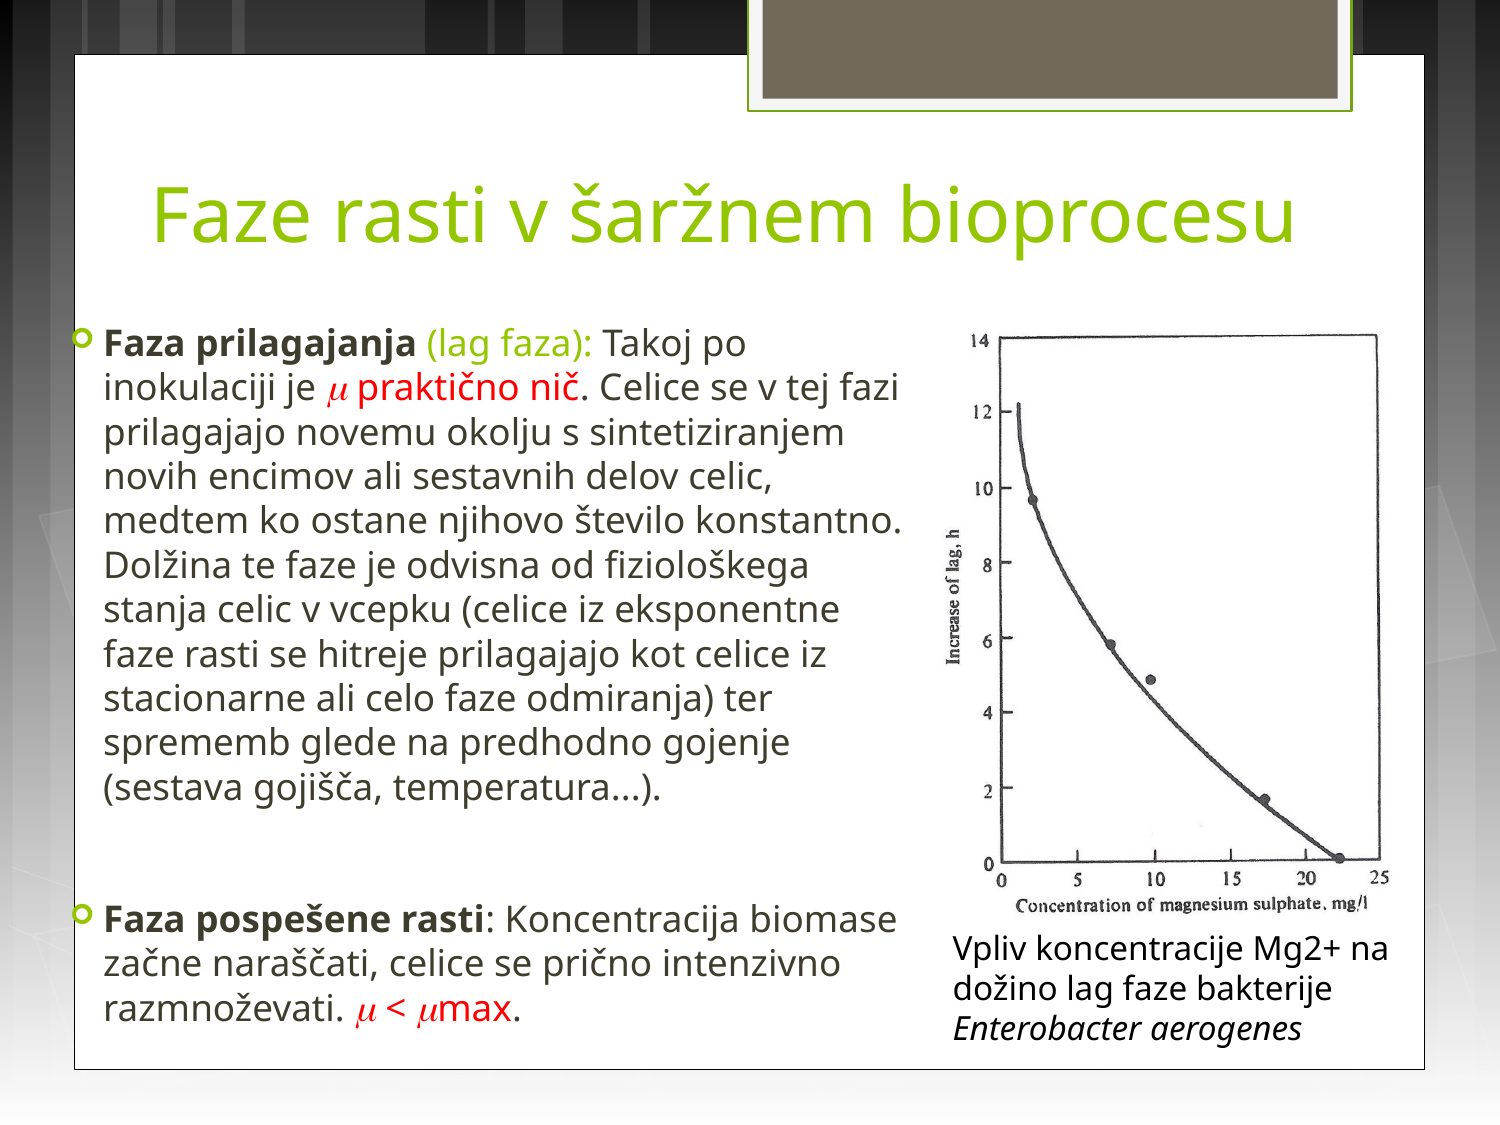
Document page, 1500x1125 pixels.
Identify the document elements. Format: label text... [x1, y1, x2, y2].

picture [932, 317, 1403, 920]
list Faza prilagajanja (lag faza): Takoj po inokulaciji je  praktično nič. Celice se v tej fazi prilagajajo novemu okolju s sintetiziranjem novih encimov ali sestavnih delov celic, medtem ko ostane njihovo število konstantno. Dolžina te faze je odvisna od fiziološkega stanja celic v vcepku (celice iz eksponentne faze rasti se hitreje prilagajajo kot celice iz stacionarne ali celo faze odmiranja) ter sprememb glede na predhodno gojenje (sestava gojišča, temperatura...). Faza pospešene rasti: Koncentracija biomase začne naraščati, celice se prično intenzivno razmnoževati.  < max. [46, 312, 933, 1057]
text_box Vpliv koncentracije Mg2+ na dožino lag faze bakterije Enterobacter aerogenes [937, 919, 1422, 1055]
title Faze rasti v šaržnem bioprocesu [135, 78, 1363, 266]
